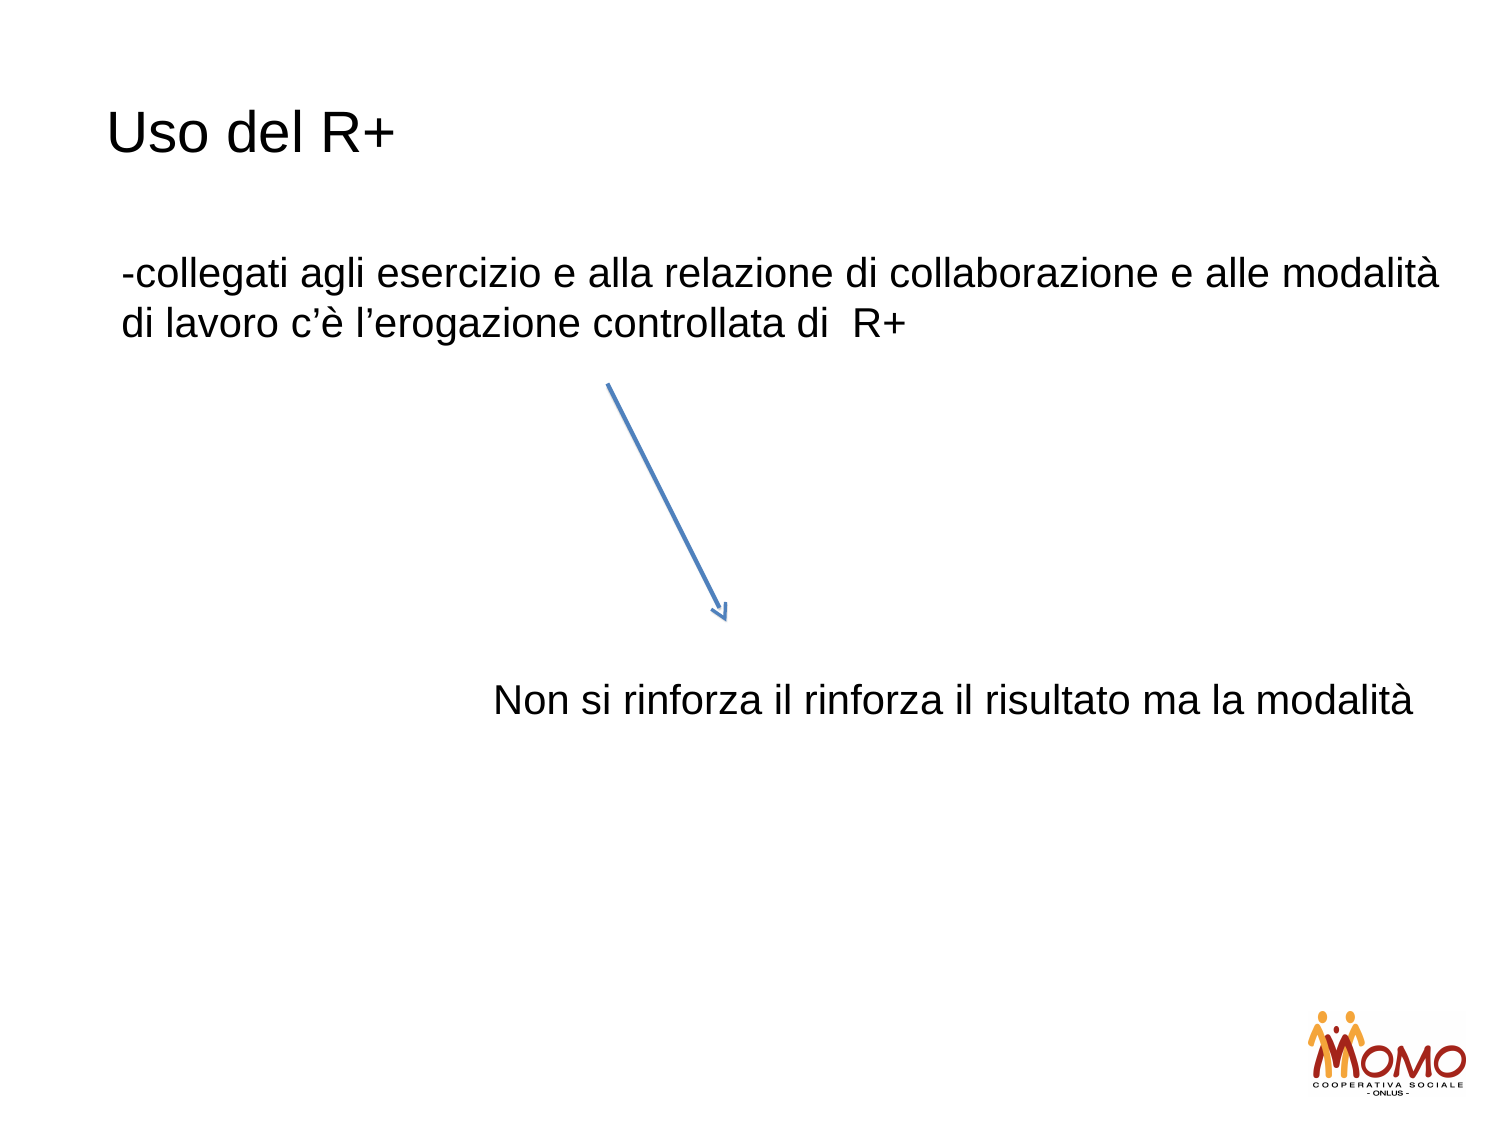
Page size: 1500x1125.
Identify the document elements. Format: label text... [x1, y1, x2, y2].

picture [1308, 1011, 1466, 1097]
text_box Non si rinforza il rinforza il risultato ma la modalità [478, 665, 1500, 731]
text_box -collegati agli esercizio e alla relazione di collaborazione e alle modalità di lavoro c’è l’erogazione controllata di R+ [106, 237, 1467, 354]
text_box Uso del R+ [91, 86, 412, 172]
